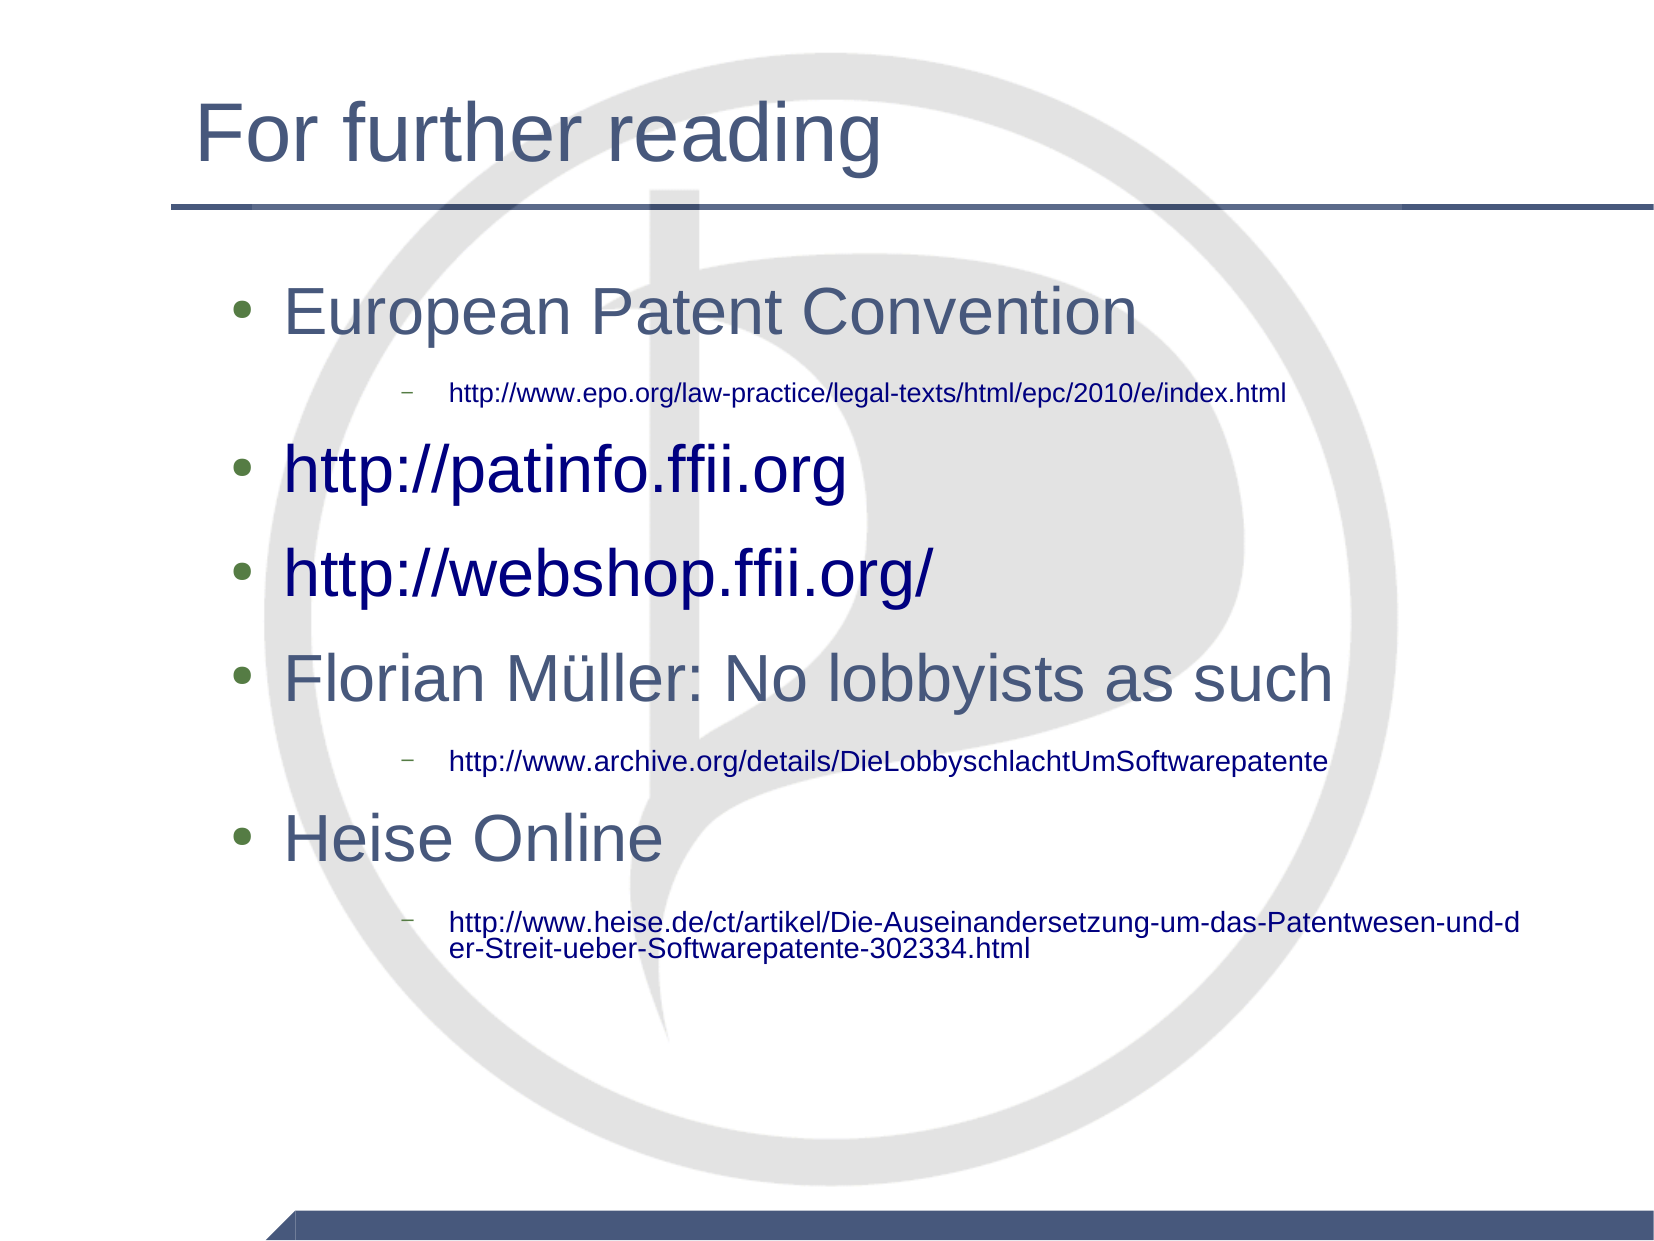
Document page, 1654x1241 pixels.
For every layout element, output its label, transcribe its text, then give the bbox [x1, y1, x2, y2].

list European Patent Convention http://www.epo.org/law-practice/legal-texts/html/epc/2010/e/index.html http://patinfo.ffii.org http://webshop.ffii.org/ Florian Müller: No lobbyists as such http://www.archive.org/details/DieLobbyschlachtUmSoftwarepatente Heise Online http://www.heise.de/ct/artikel/Die-Auseinandersetzung-um-das-Patentwesen-und-der-Streit-ueber-Softwarepatente-302334.html [212, 274, 1530, 1093]
title For further reading [194, 29, 1530, 237]
